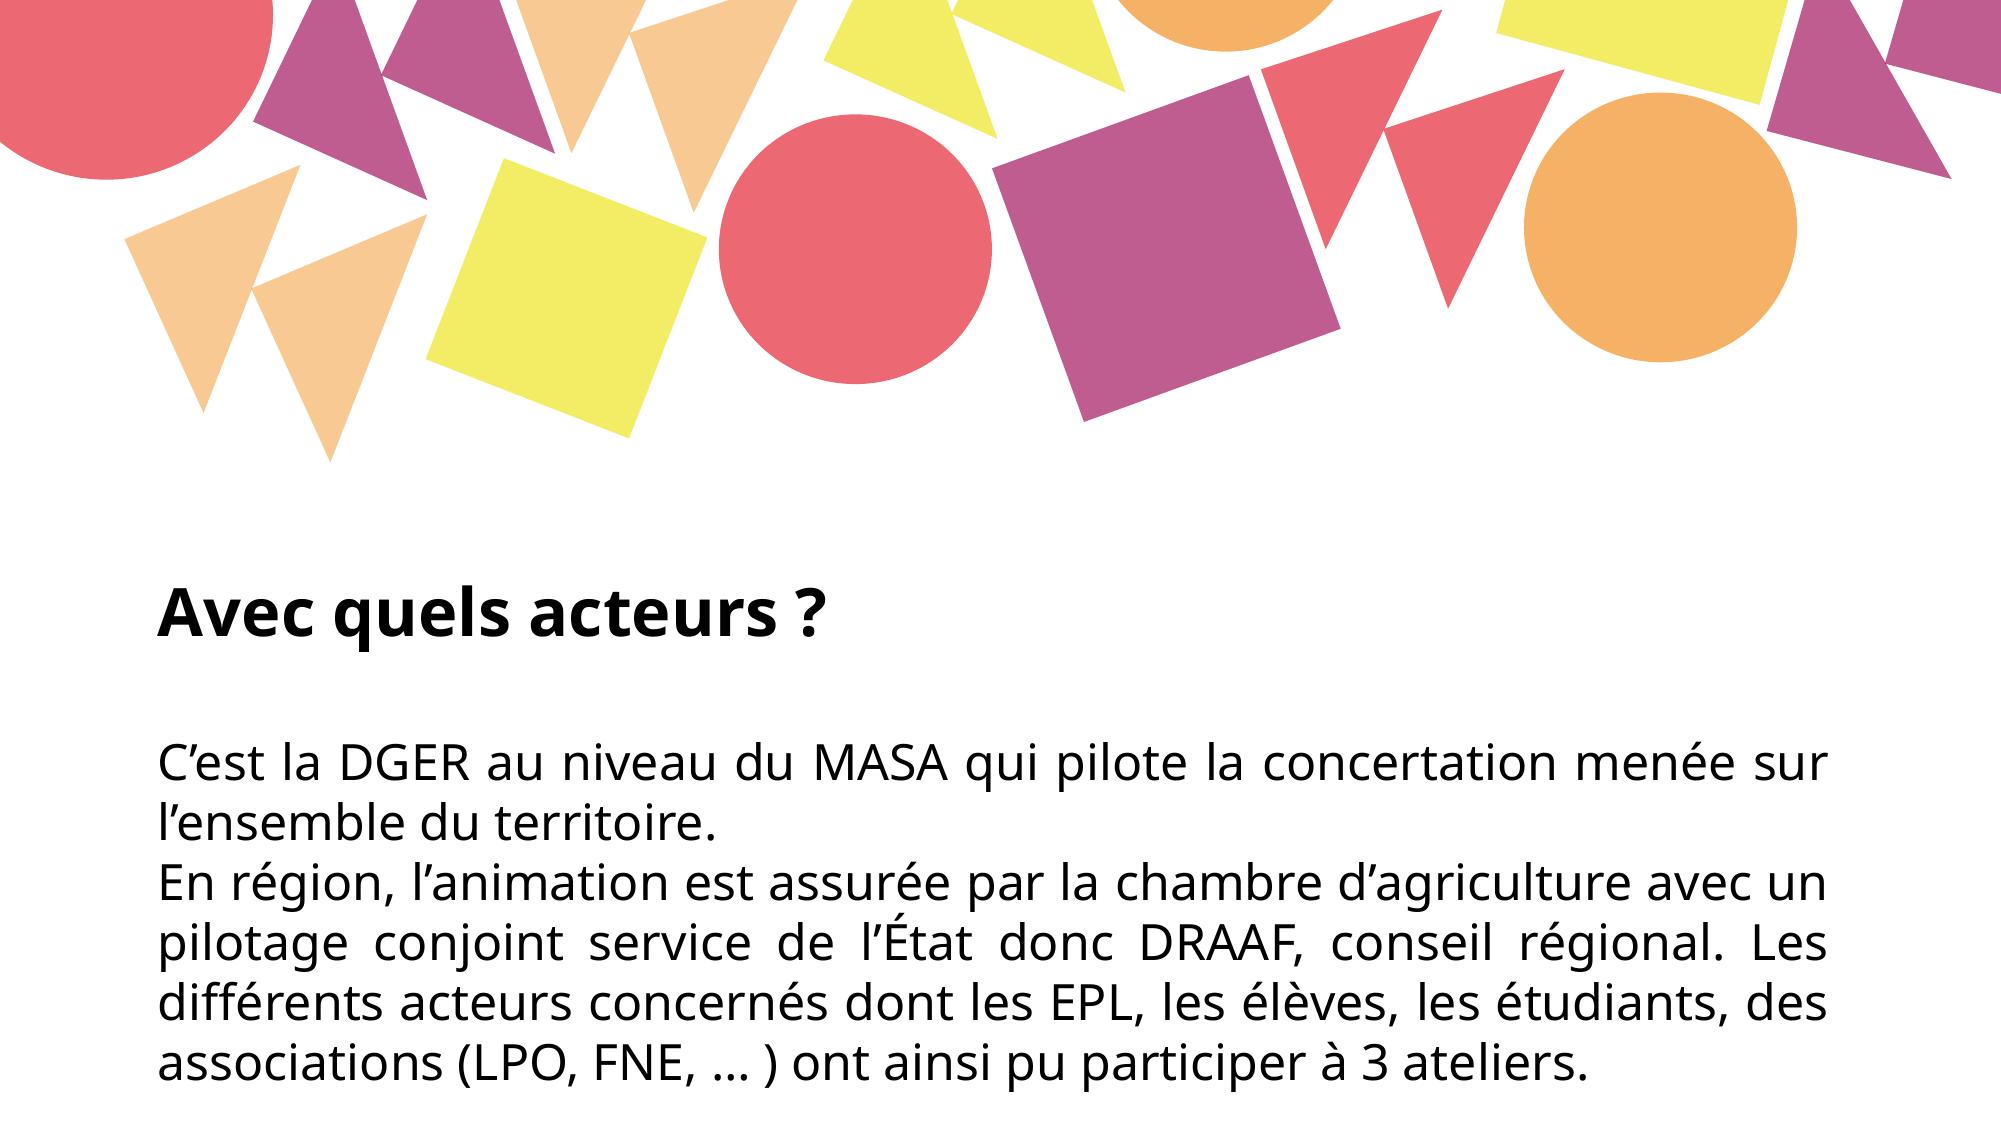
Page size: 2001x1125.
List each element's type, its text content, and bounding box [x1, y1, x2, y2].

picture [0, 0, 2000, 463]
text_box Avec quels acteurs ? C’est la DGER au niveau du MASA qui pilote la concertation menée sur l’ensemble du territoire. En région, l’animation est assurée par la chambre d’agriculture avec un pilotage conjoint service de l’État donc DRAAF, conseil régional. Les différents acteurs concernés dont les EPL, les élèves, les étudiants, des associations (LPO, FNE, … ) ont ainsi pu participer à 3 ateliers. [142, 562, 1858, 1125]
